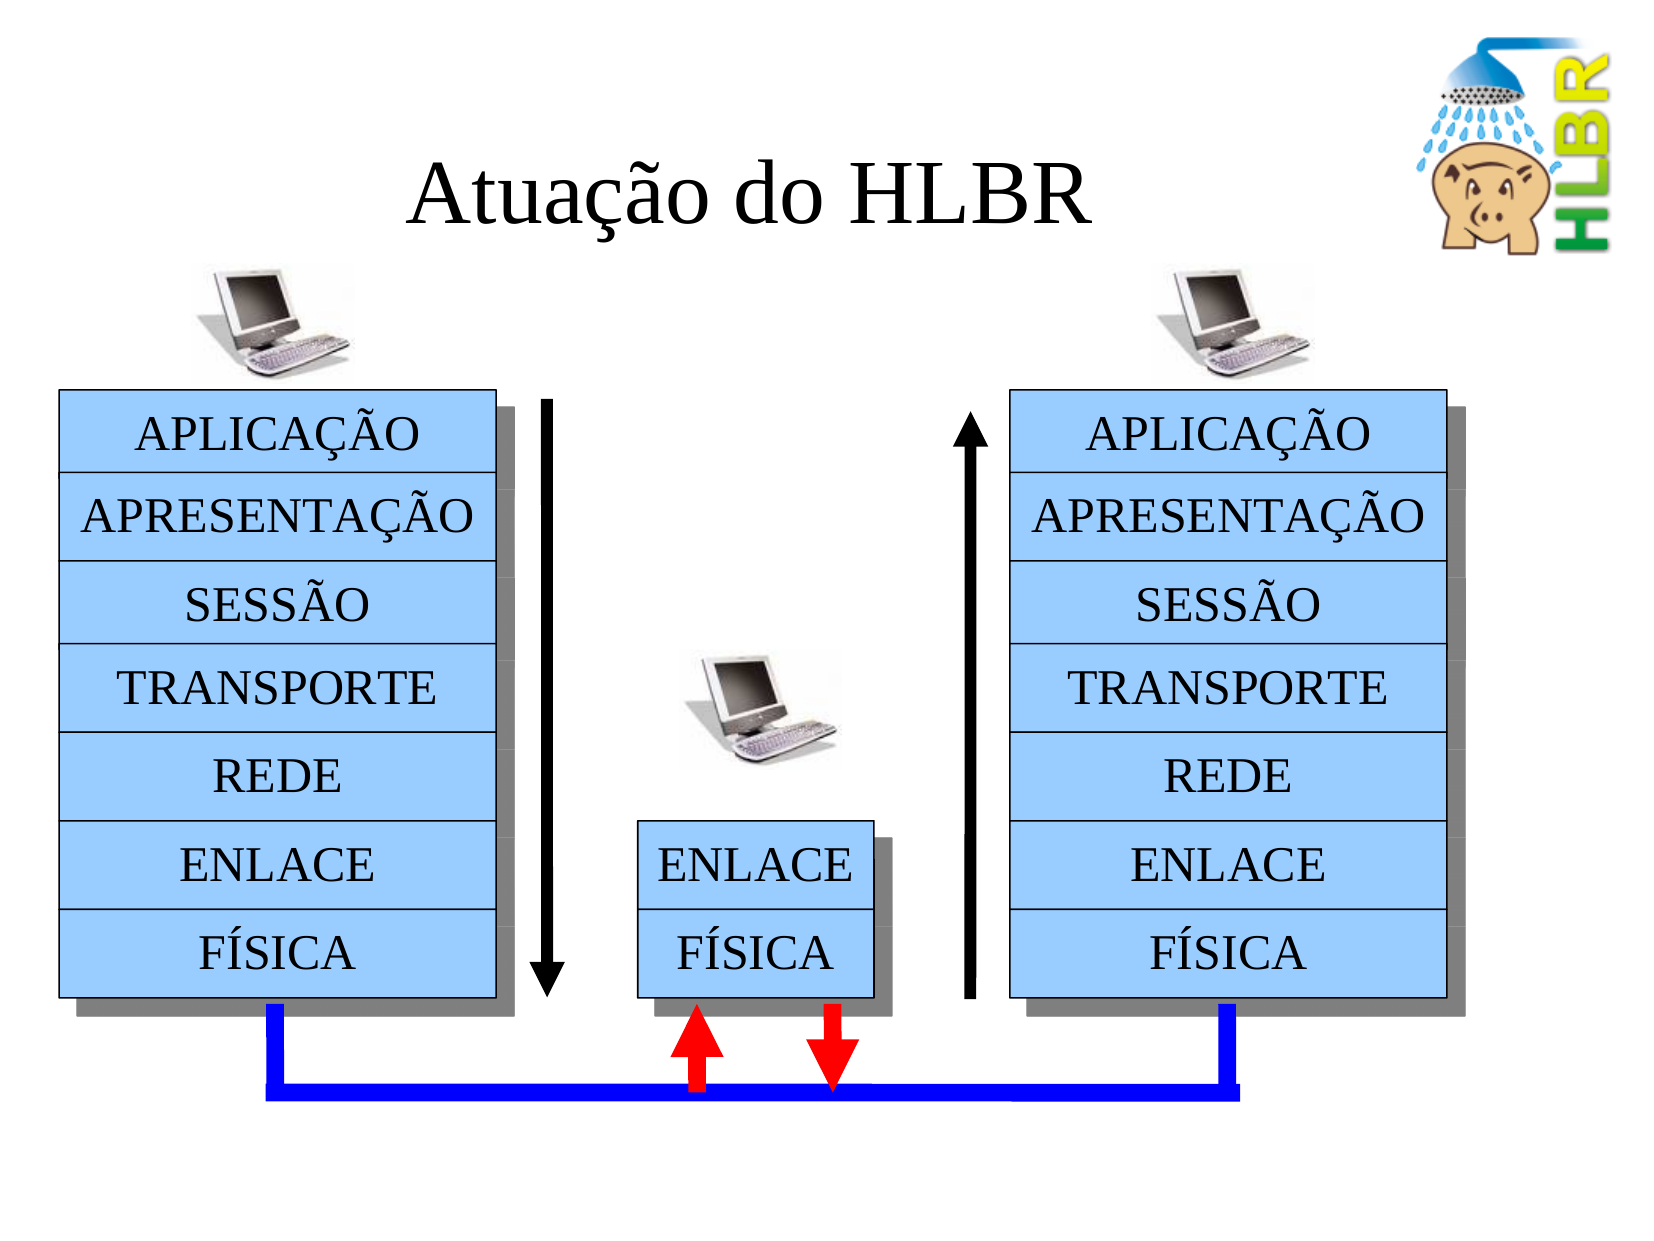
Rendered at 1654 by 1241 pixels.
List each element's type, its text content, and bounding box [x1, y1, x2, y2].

text_box ENLACE [1009, 820, 1447, 909]
picture [191, 263, 355, 384]
text_box FÍSICA [1009, 909, 1447, 998]
text_box ENLACE [59, 820, 497, 909]
text_box REDE [59, 732, 497, 820]
text_box ENLACE [637, 820, 875, 909]
text_box TRANSPORTE [1009, 643, 1447, 732]
text_box FÍSICA [637, 909, 875, 998]
text_box REDE [1009, 732, 1447, 820]
picture [1151, 263, 1315, 384]
text_box SESSÃO [59, 560, 497, 643]
picture [679, 649, 842, 770]
text_box TRANSPORTE [59, 643, 497, 732]
picture [1416, 37, 1612, 260]
text_box APLICAÇÃO [59, 389, 497, 472]
text_box SESSÃO [1009, 560, 1447, 643]
text_box APLICAÇÃO [1009, 389, 1447, 472]
text_box FÍSICA [59, 909, 497, 998]
text_box APRESENTAÇÃO [1009, 472, 1447, 560]
title Atuação do HLBR [112, 76, 1388, 312]
text_box APRESENTAÇÃO [59, 472, 497, 560]
